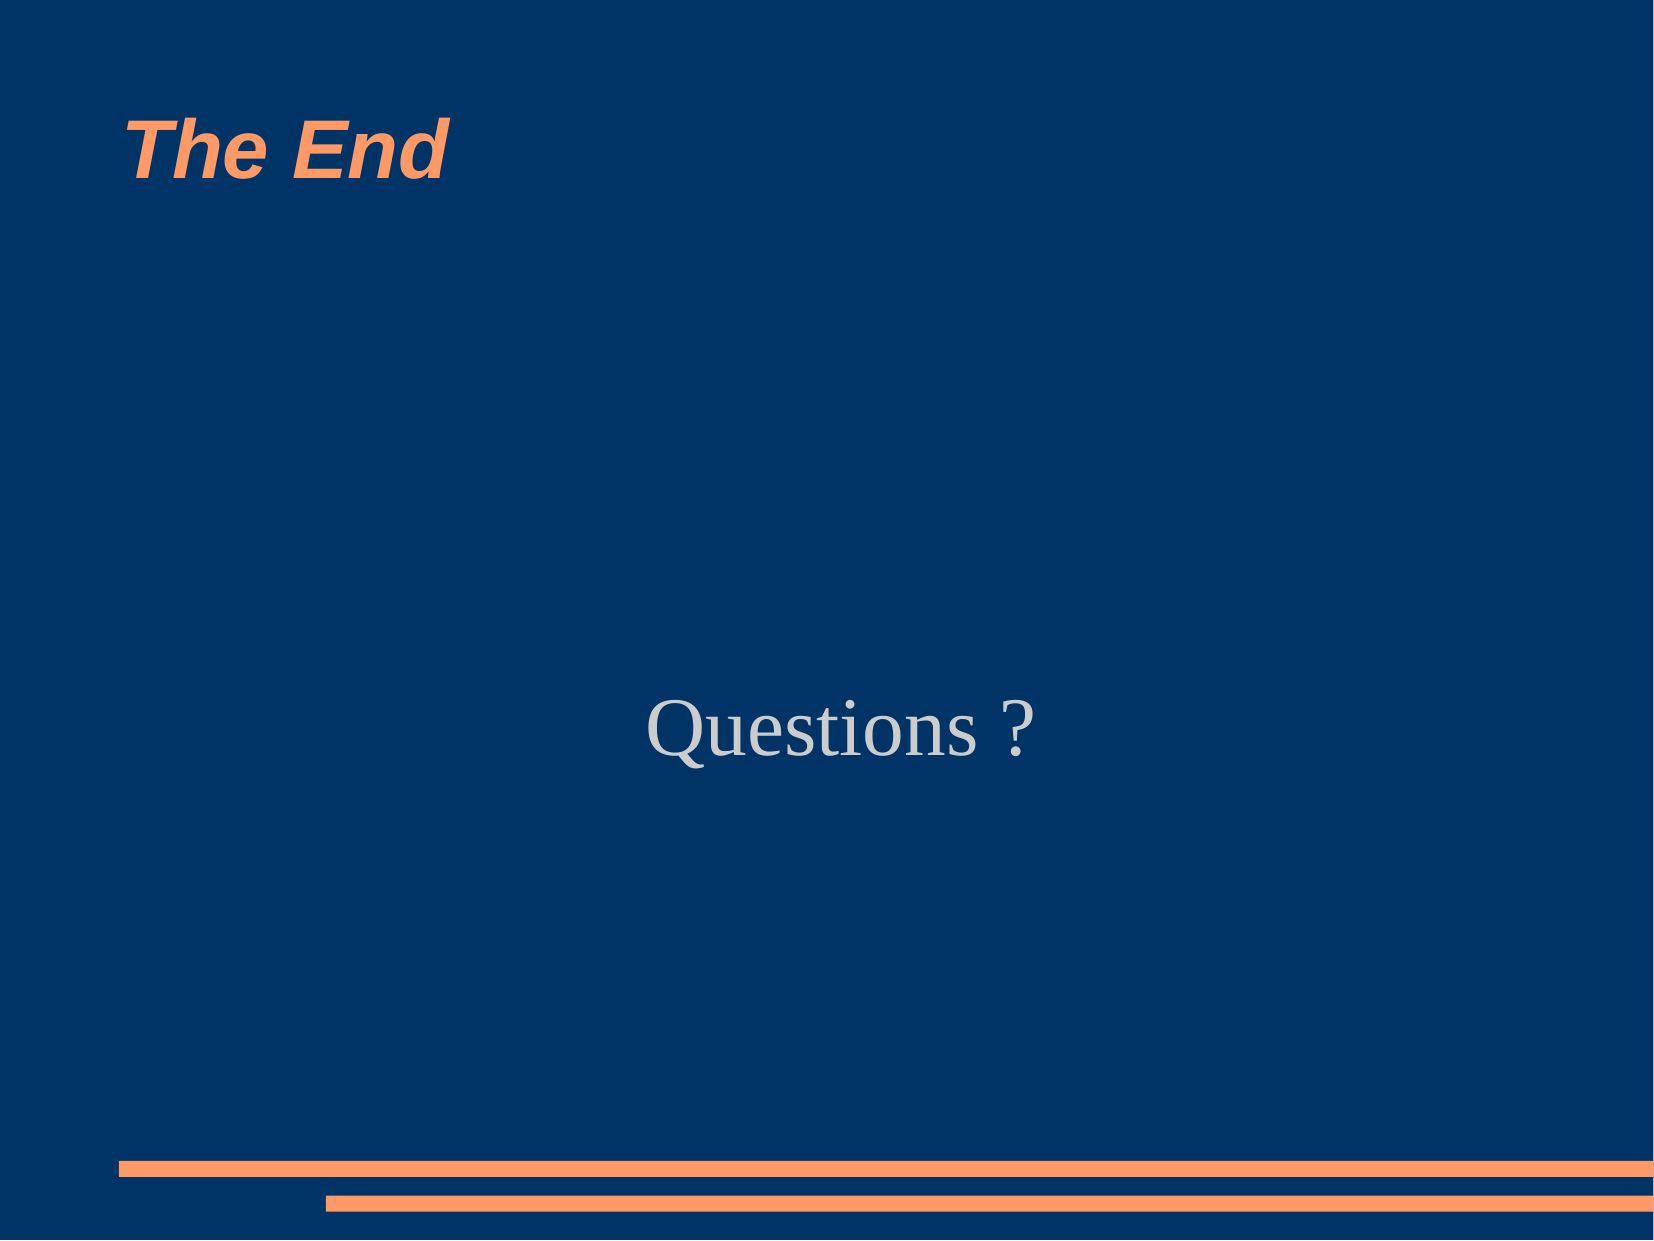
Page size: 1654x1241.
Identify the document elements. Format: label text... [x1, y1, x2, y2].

title The End [121, 46, 1534, 254]
subtitle Questions ? [121, 322, 1561, 1133]
